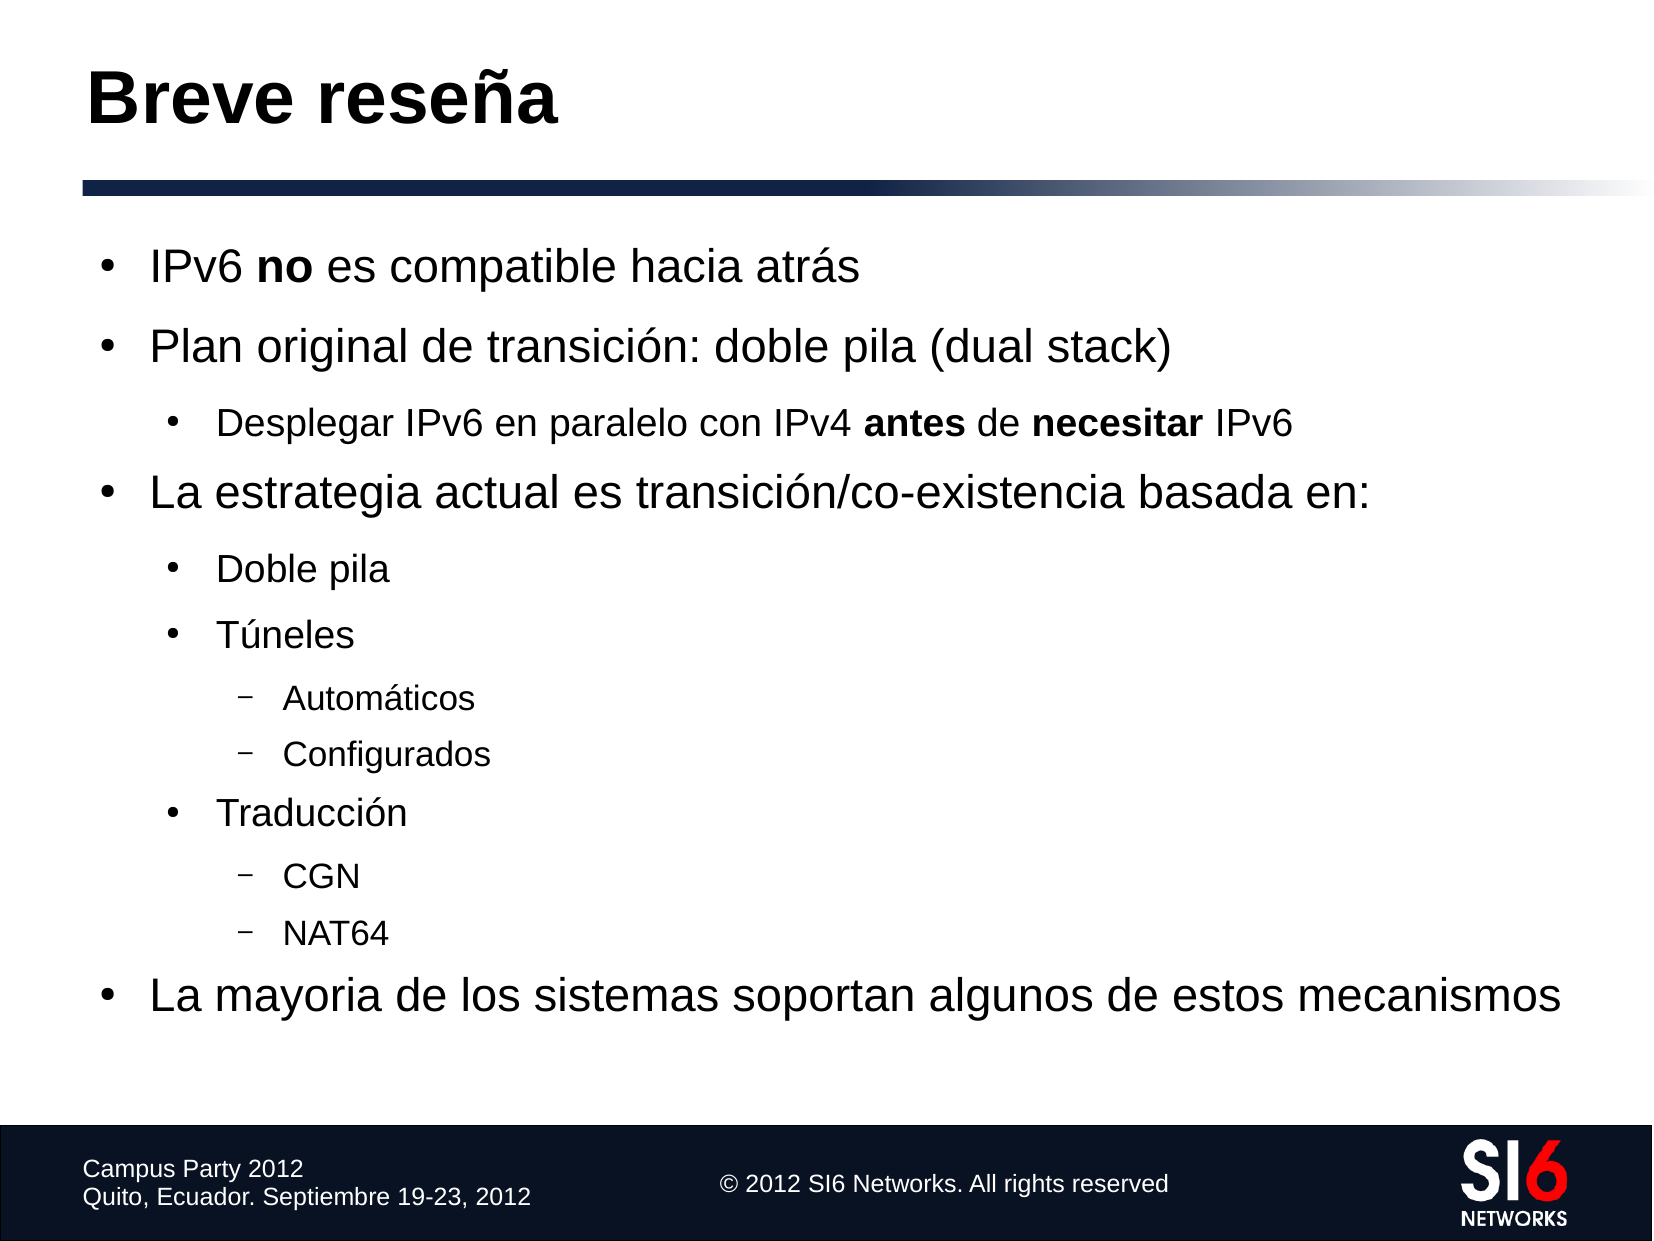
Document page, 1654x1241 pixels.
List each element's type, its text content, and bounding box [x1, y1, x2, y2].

title Breve reseña [86, 30, 1576, 166]
list IPv6 no es compatible hacia atrás Plan original de transición: doble pila (dual stack) Desplegar IPv6 en paralelo con IPv4 antes de necesitar IPv6 La estrategia actual es transición/co-existencia basada en: Doble pila Túneles Automáticos Configurados Traducción CGN NAT64 La mayoria de los sistemas soportan algunos de estos mecanismos [82, 240, 1571, 1059]
picture [1461, 1139, 1567, 1226]
